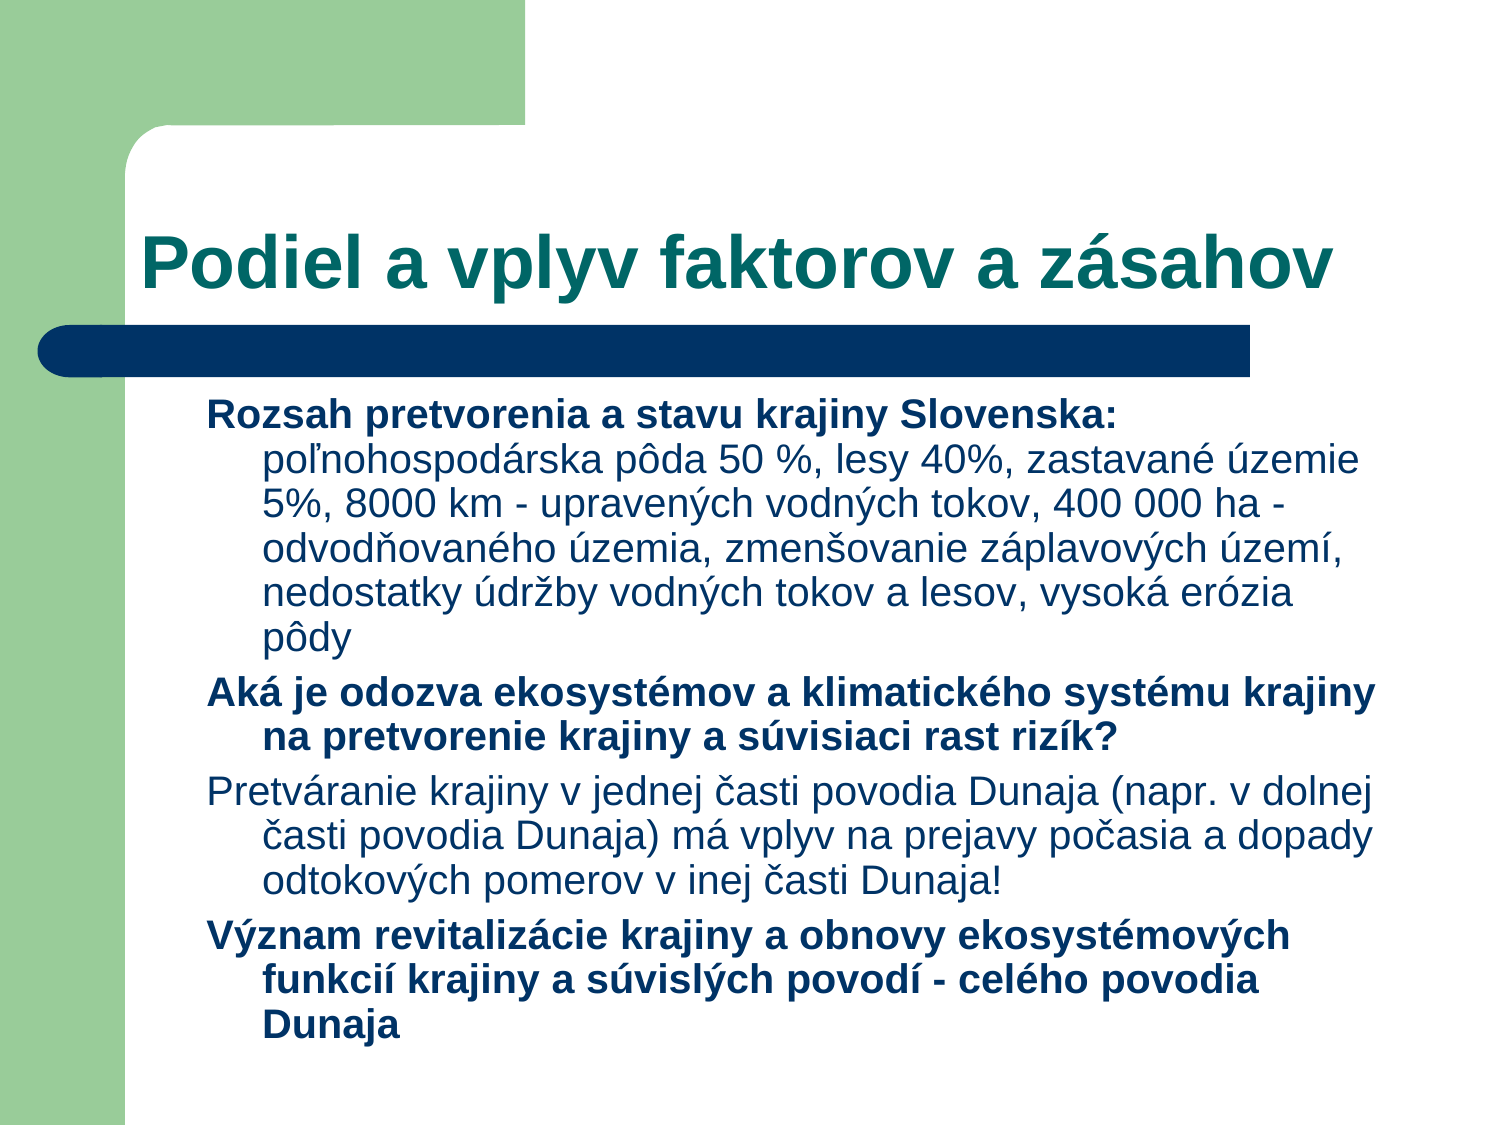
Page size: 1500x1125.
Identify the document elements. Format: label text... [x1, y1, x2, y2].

list Rozsah pretvorenia a stavu krajiny Slovenska: poľnohospodárska pôda 50 %, lesy 40%, zastavané územie 5%, 8000 km - upravených vodných tokov, 400 000 ha -odvodňovaného územia, zmenšovanie záplavových území, nedostatky údržby vodných tokov a lesov, vysoká erózia pôdy Aká je odozva ekosystémov a klimatického systému krajiny na pretvorenie krajiny a súvisiaci rast rizík? Pretváranie krajiny v jednej časti povodia Dunaja (napr. v dolnej časti povodia Dunaja) má vplyv na prejavy počasia a dopady odtokových pomerov v inej časti Dunaja! Význam revitalizácie krajiny a obnovy ekosystémových funkcií krajiny a súvislých povodí - celého povodia Dunaja [135, 385, 1398, 1057]
title Podiel a vplyv faktorov a zásahov [125, 125, 1426, 313]
